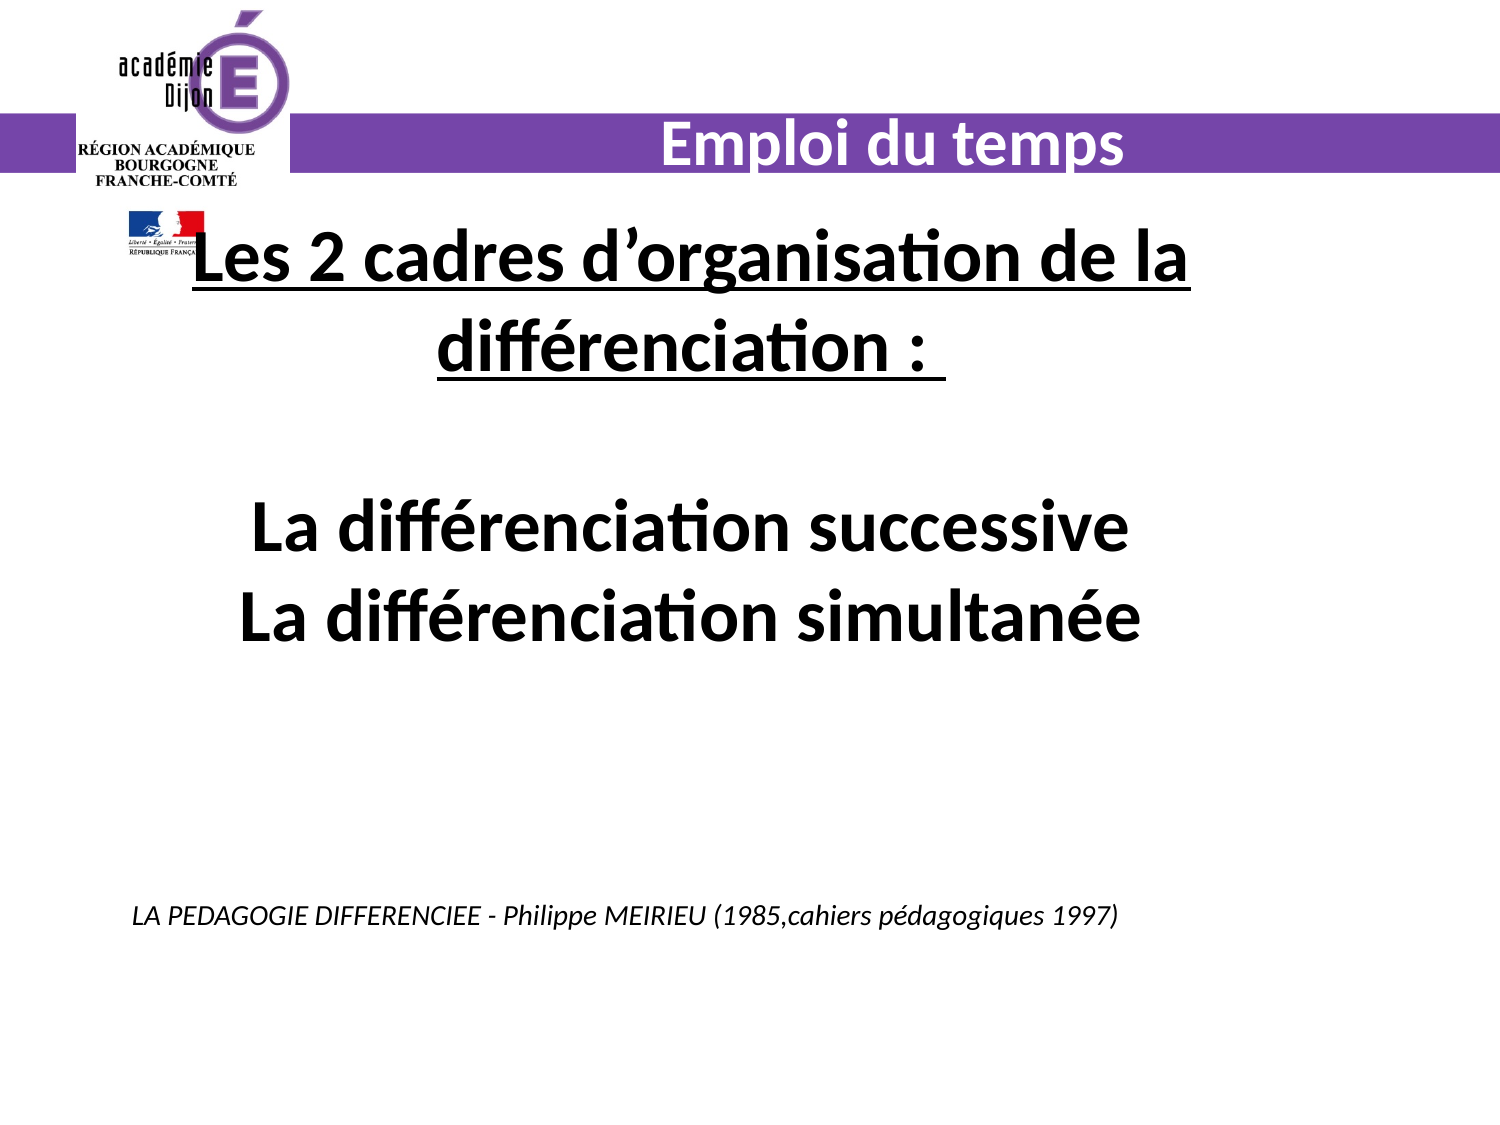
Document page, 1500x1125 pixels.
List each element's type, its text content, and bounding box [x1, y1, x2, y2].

text_box Les 2 cadres d’organisation de la différenciation : La différenciation successive La différenciation simultanée LA PEDAGOGIE DIFFERENCIEE - Philippe MEIRIEU (1985,cahiers pédagogiques 1997) [117, 199, 1266, 1019]
title Emploi du temps [360, 45, 1425, 233]
picture [76, 8, 290, 256]
